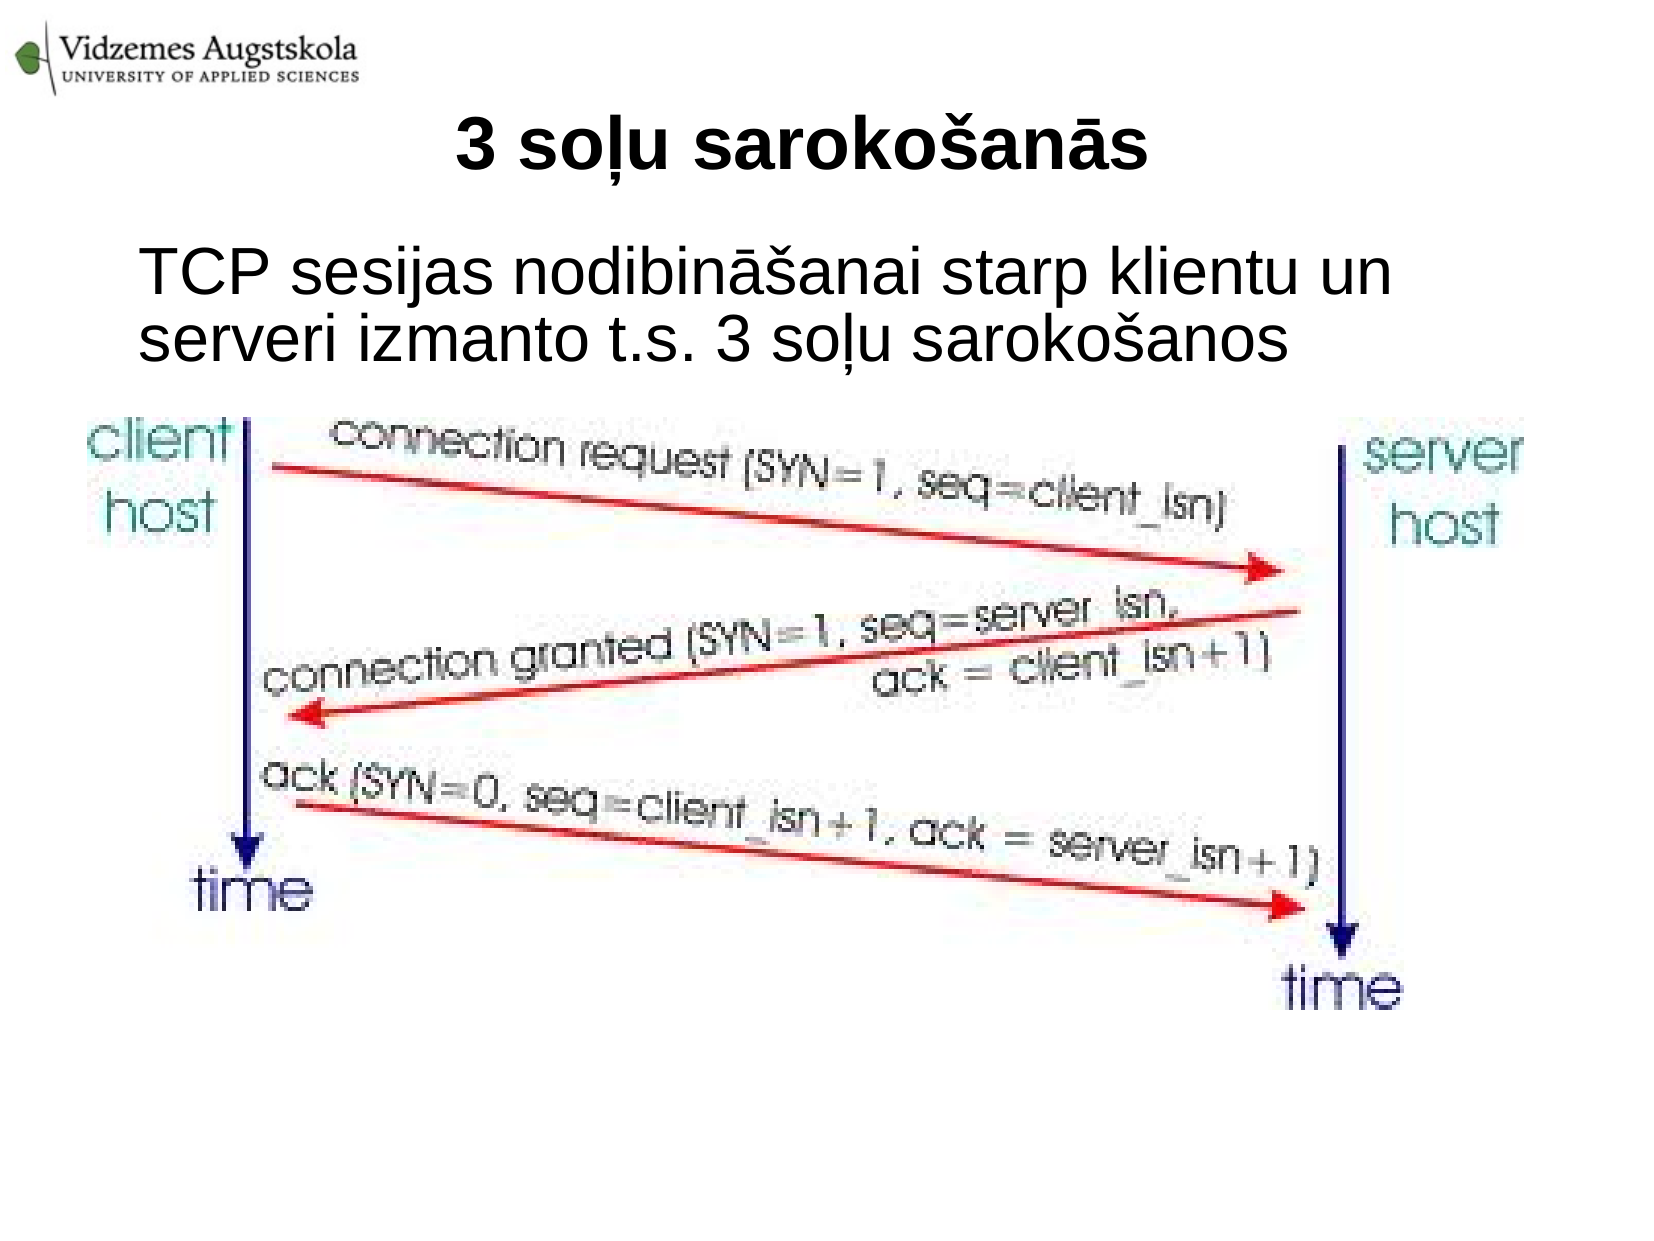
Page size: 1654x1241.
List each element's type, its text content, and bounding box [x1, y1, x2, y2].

title 3 soļu sarokošanās [94, 103, 1512, 188]
picture [87, 417, 1524, 1010]
list TCP sesijas nodibināšanai starp klientu un serveri izmanto t.s. 3 soļu sarokošanos [82, 236, 1569, 1107]
picture [5, 2, 368, 113]
